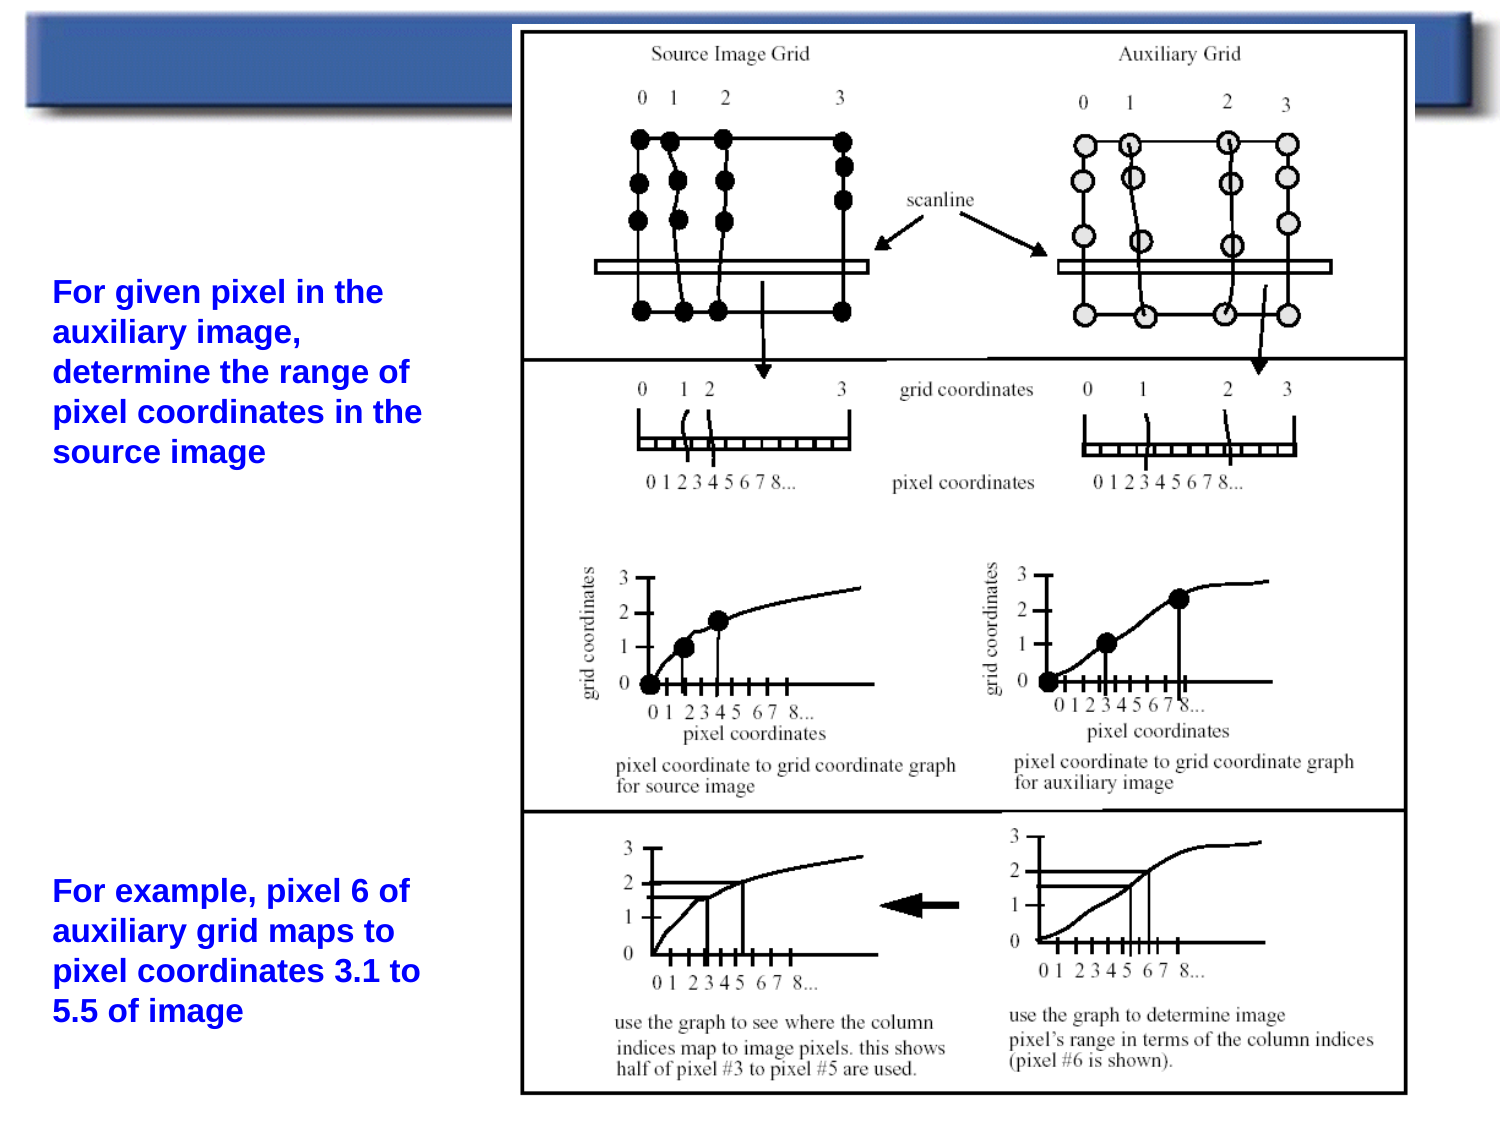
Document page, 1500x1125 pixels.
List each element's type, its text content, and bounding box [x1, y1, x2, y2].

text_box For given pixel in the auxiliary image, determine the range of pixel coordinates in the source image For example, pixel 6 of auxiliary grid maps to pixel coordinates 3.1 to 5.5 of image [37, 262, 475, 1037]
picture [24, 9, 1500, 1101]
